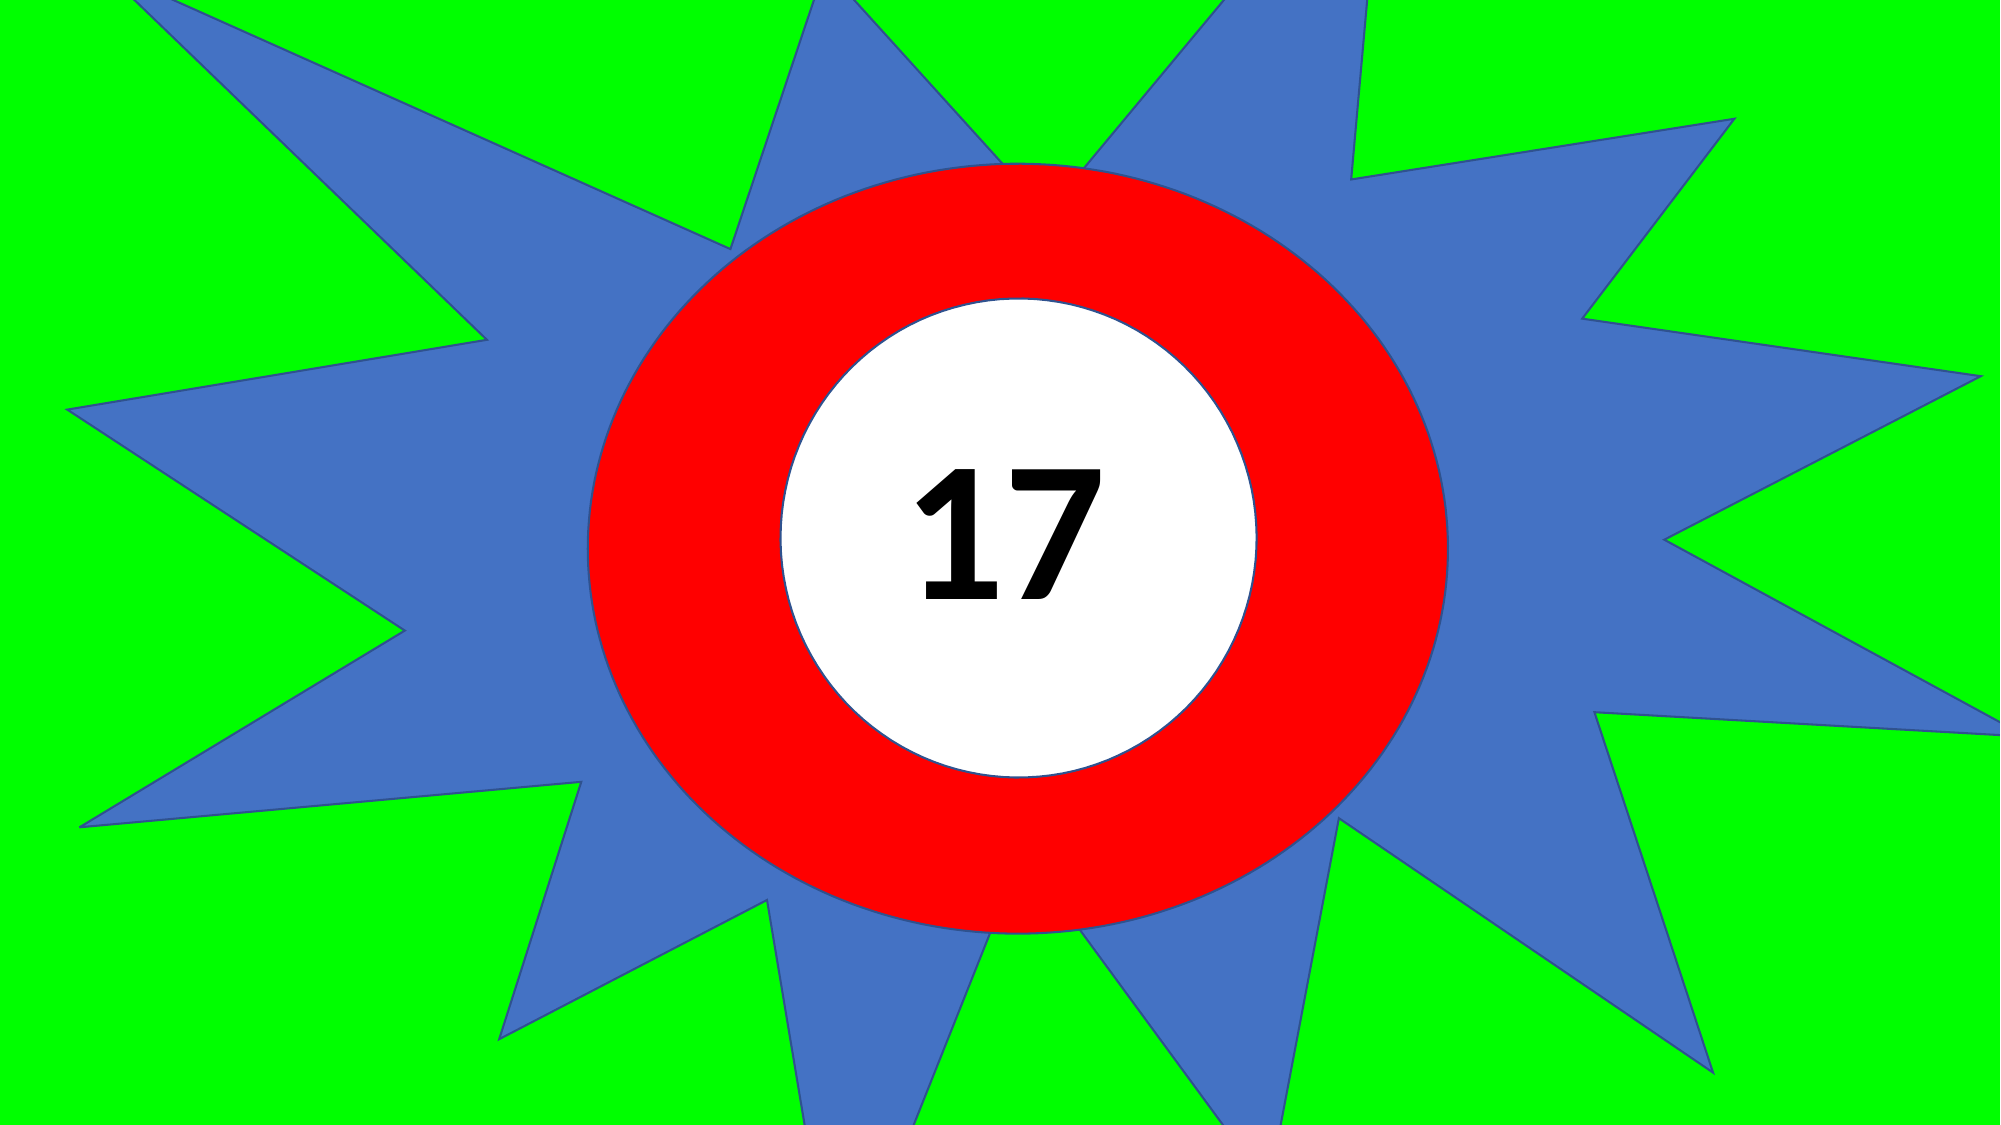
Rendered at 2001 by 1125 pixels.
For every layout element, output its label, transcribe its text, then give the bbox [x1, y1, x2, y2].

text_box 17 [888, 391, 1206, 650]
text_box [67, 0, 2000, 1125]
